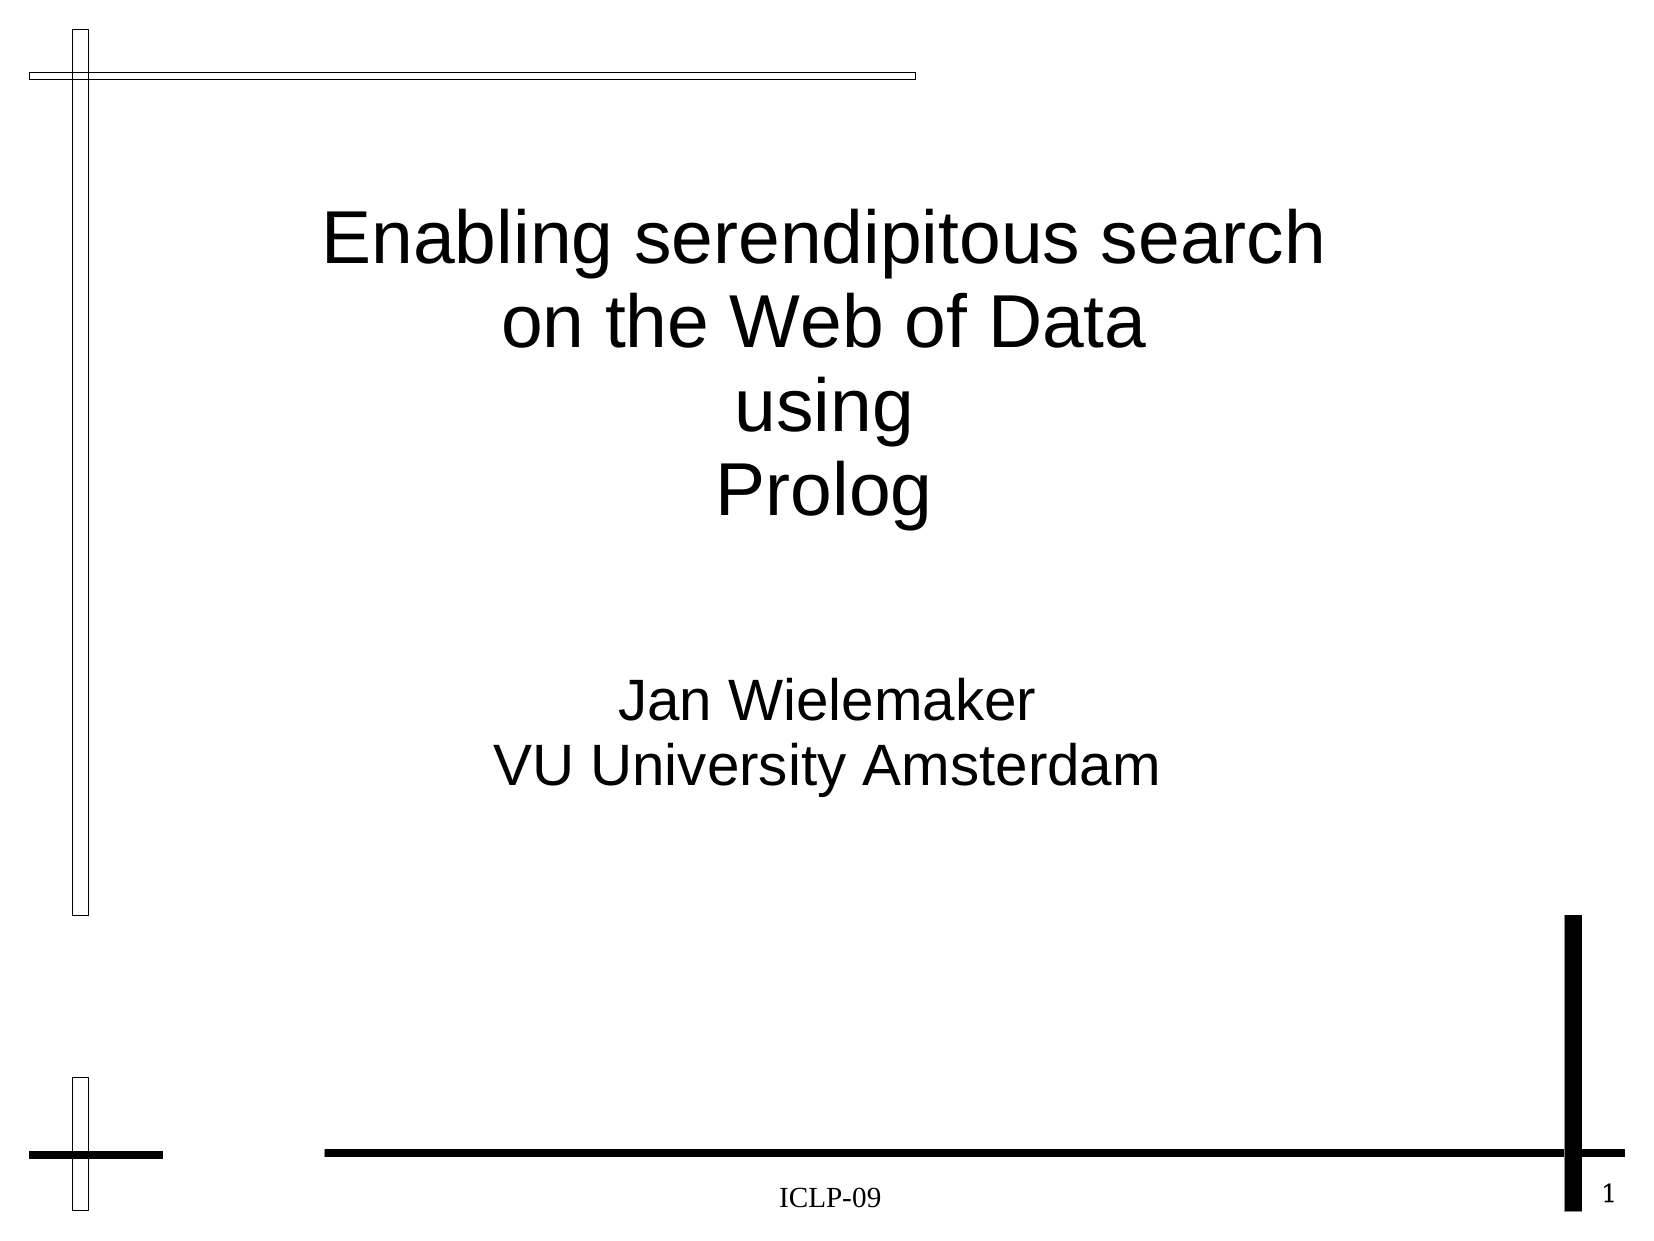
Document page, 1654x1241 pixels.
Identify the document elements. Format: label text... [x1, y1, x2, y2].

title Enabling serendipitous search on the Web of Data using Prolog [118, 195, 1531, 532]
subtitle Jan Wielemaker VU University Amsterdam [121, 338, 1534, 1127]
